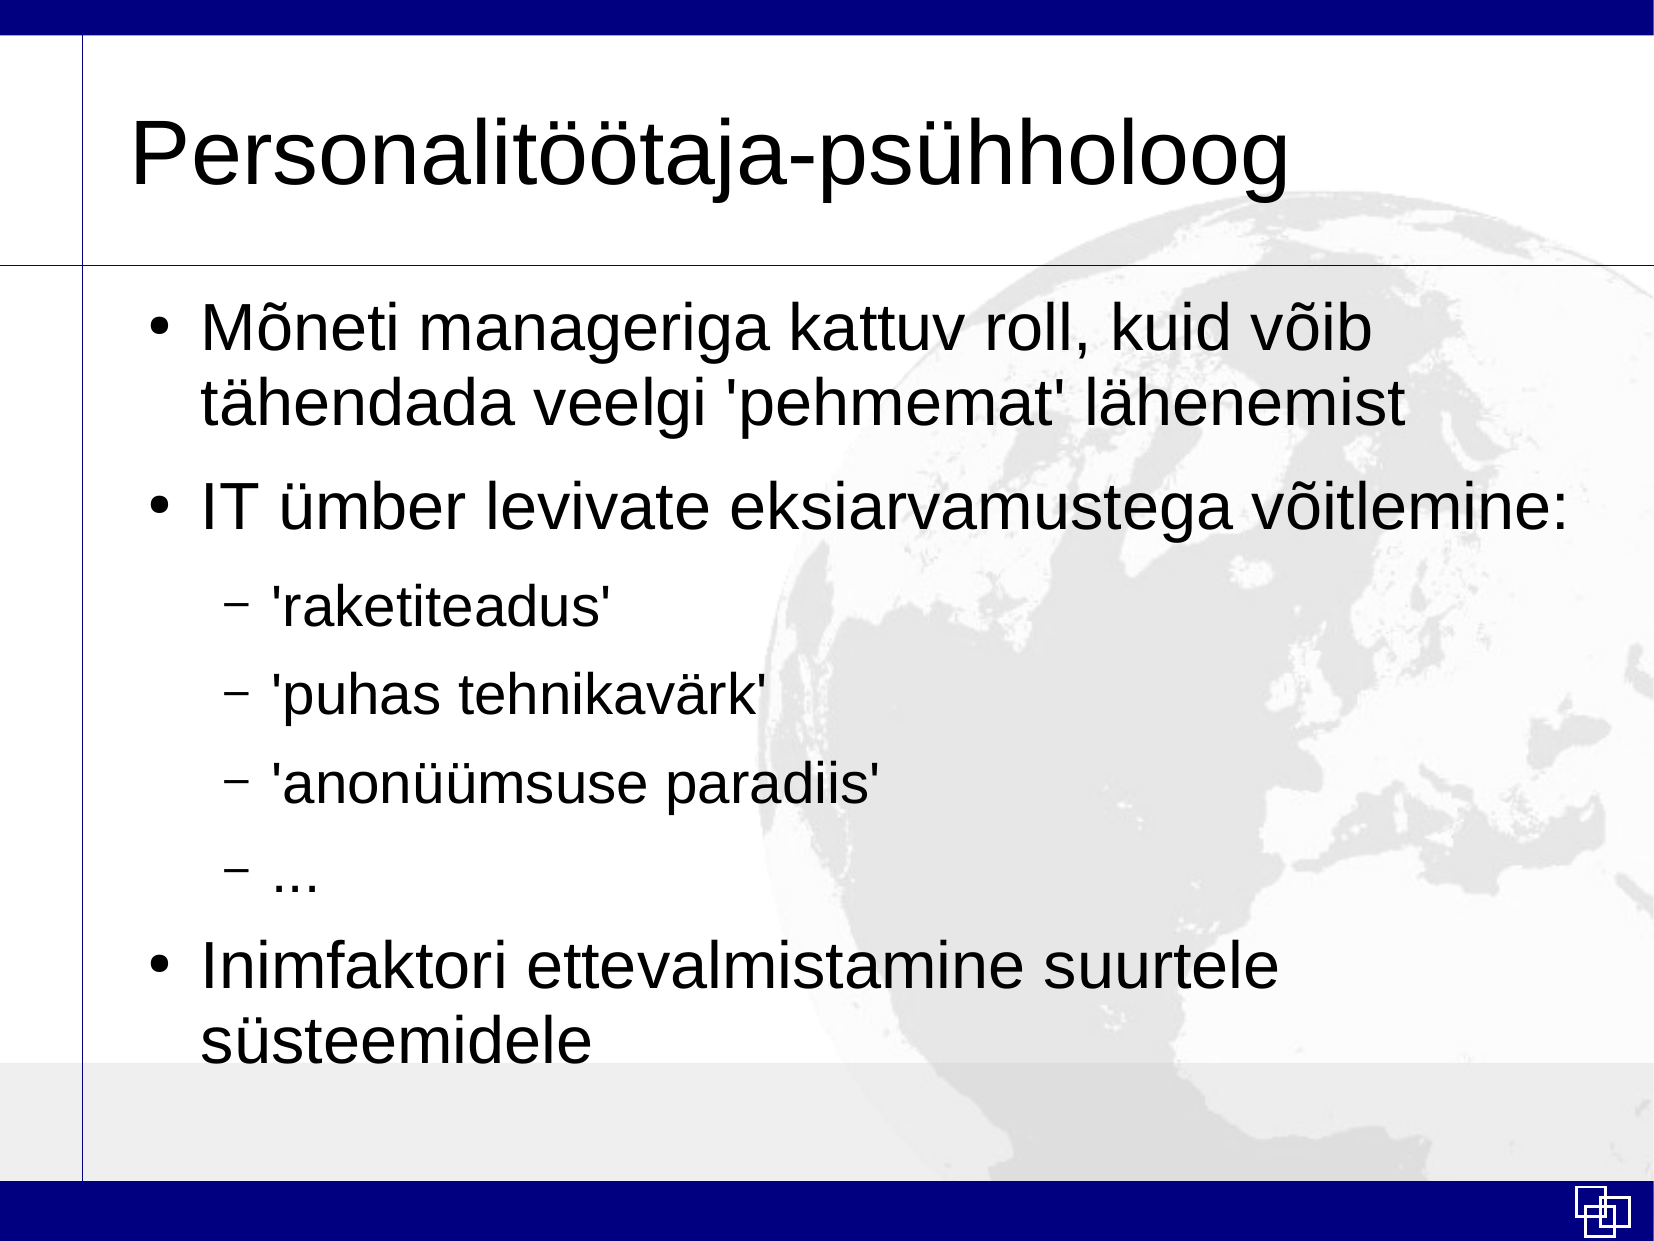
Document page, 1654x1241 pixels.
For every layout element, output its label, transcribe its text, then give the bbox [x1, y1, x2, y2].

list Mõneti manageriga kattuv roll, kuid võib tähendada veelgi 'pehmemat' lähenemist IT ümber levivate eksiarvamustega võitlemine: 'raketiteadus' 'puhas tehnikavärk' 'anonüümsuse paradiis' ... Inimfaktori ettevalmistamine suurtele süsteemidele [129, 290, 1619, 1094]
title Personalitöötaja-psühholoog [129, 49, 1619, 257]
